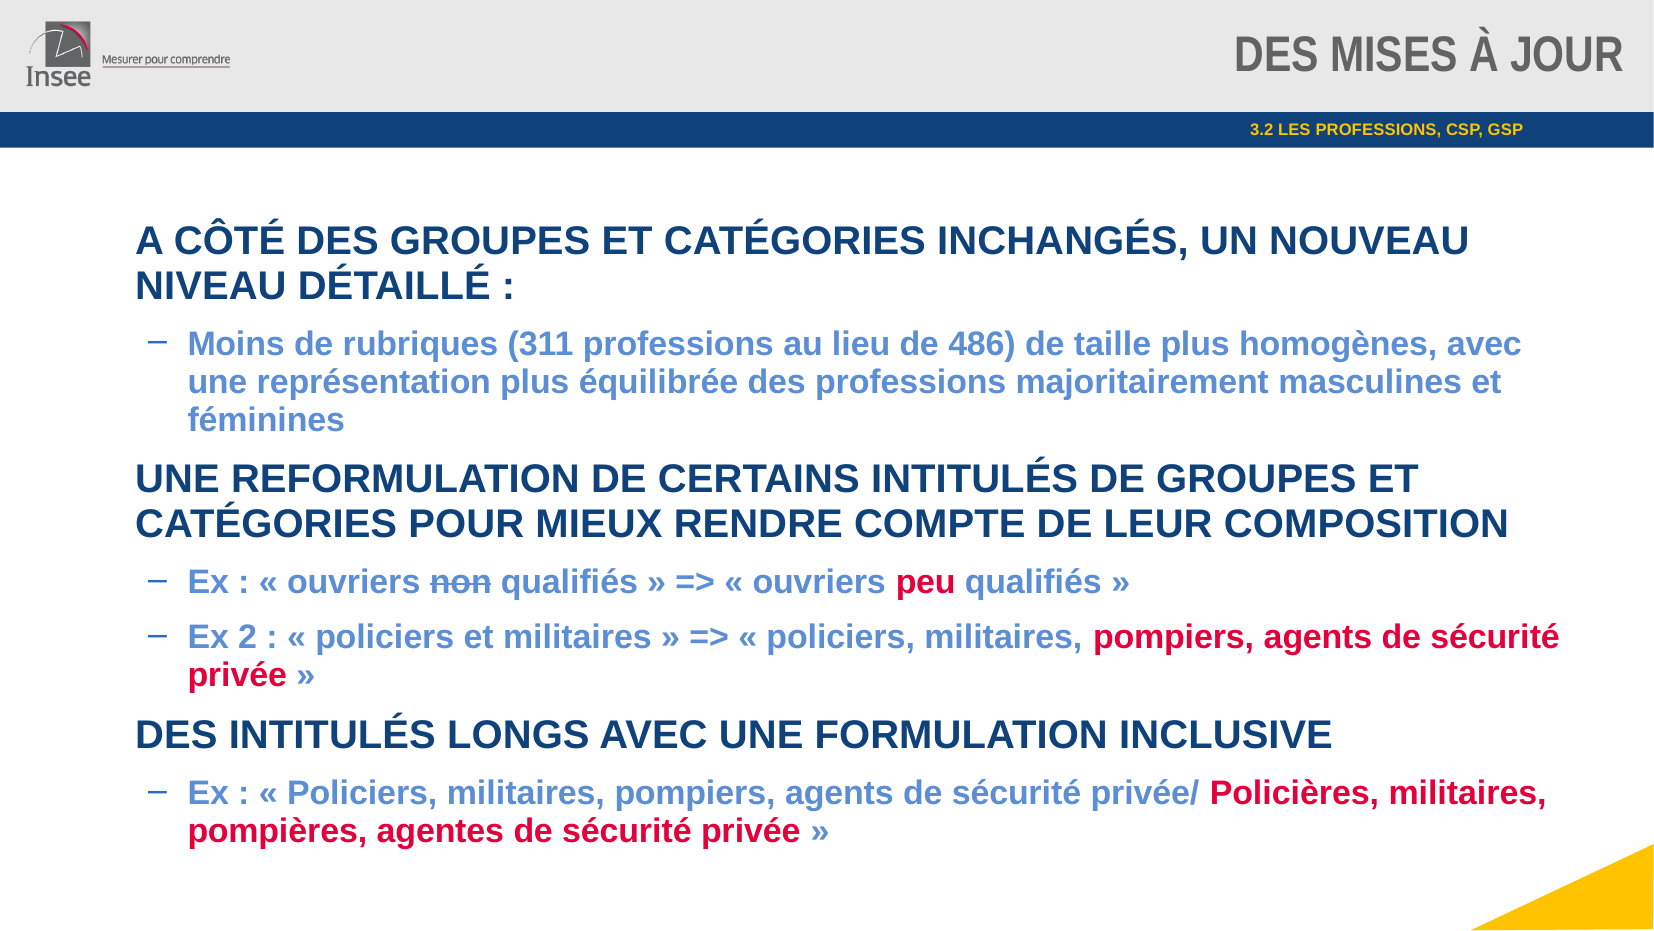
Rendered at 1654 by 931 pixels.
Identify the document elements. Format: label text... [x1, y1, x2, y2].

list a côté des groupes et catégories inchangés, un nouveau niveau détaillé : Moins de rubriques (311 professions au lieu de 486) de taille plus homogènes, avec une représentation plus équilibrée des professions majoritairement masculines et féminines Une reformulation de certains intitulés de groupes et catégories pour mieux rendre compte de leur composition Ex : « ouvriers non qualifiés » => « ouvriers peu qualifiés » Ex 2 : « policiers et militaires » => « policiers, militaires, pompiers, agents de sécurité privée » Des intitulés longs avec une formulation inclusive Ex : « Policiers, militaires, pompiers, agents de sécurité privée/ Policières, militaires, pompières, agentes de sécurité privée » [82, 217, 1571, 861]
title Des mises à jour [265, 0, 1625, 107]
picture [23, 0, 230, 89]
